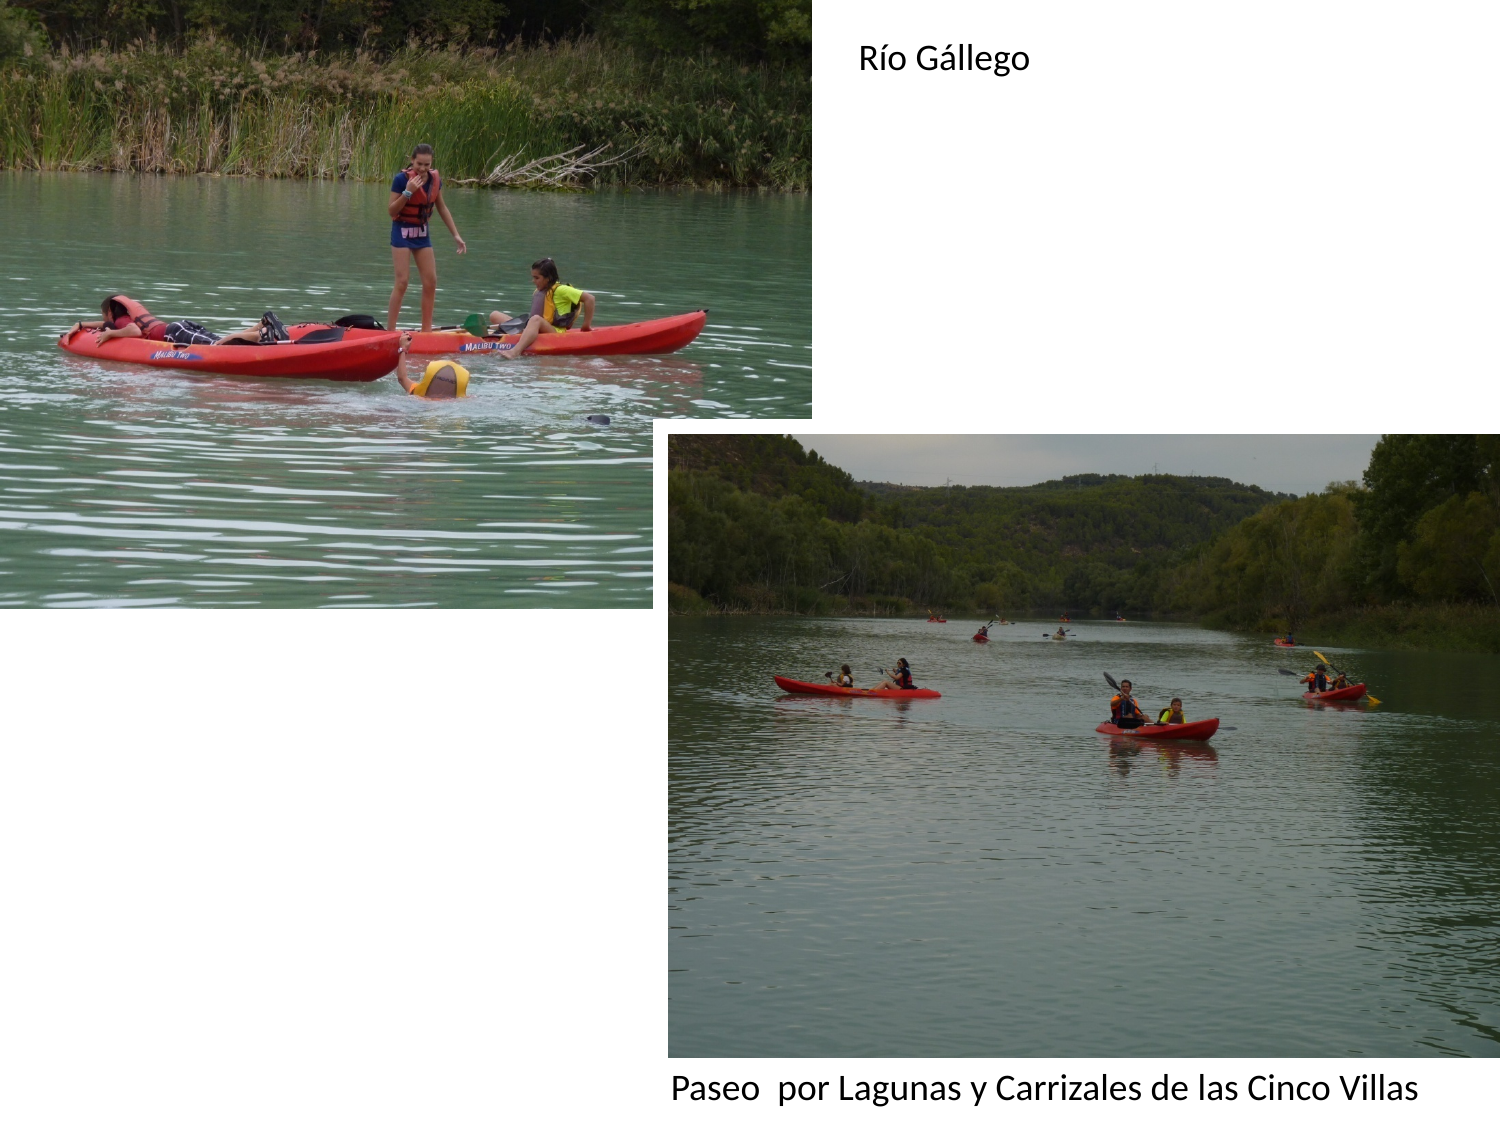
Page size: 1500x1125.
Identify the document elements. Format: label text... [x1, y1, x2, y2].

text_box Paseo por Lagunas y Carrizales de las Cinco Villas [656, 1064, 1500, 1118]
picture [0, 0, 813, 610]
picture [667, 433, 1500, 1058]
text_box Río Gállego [843, 35, 1055, 88]
